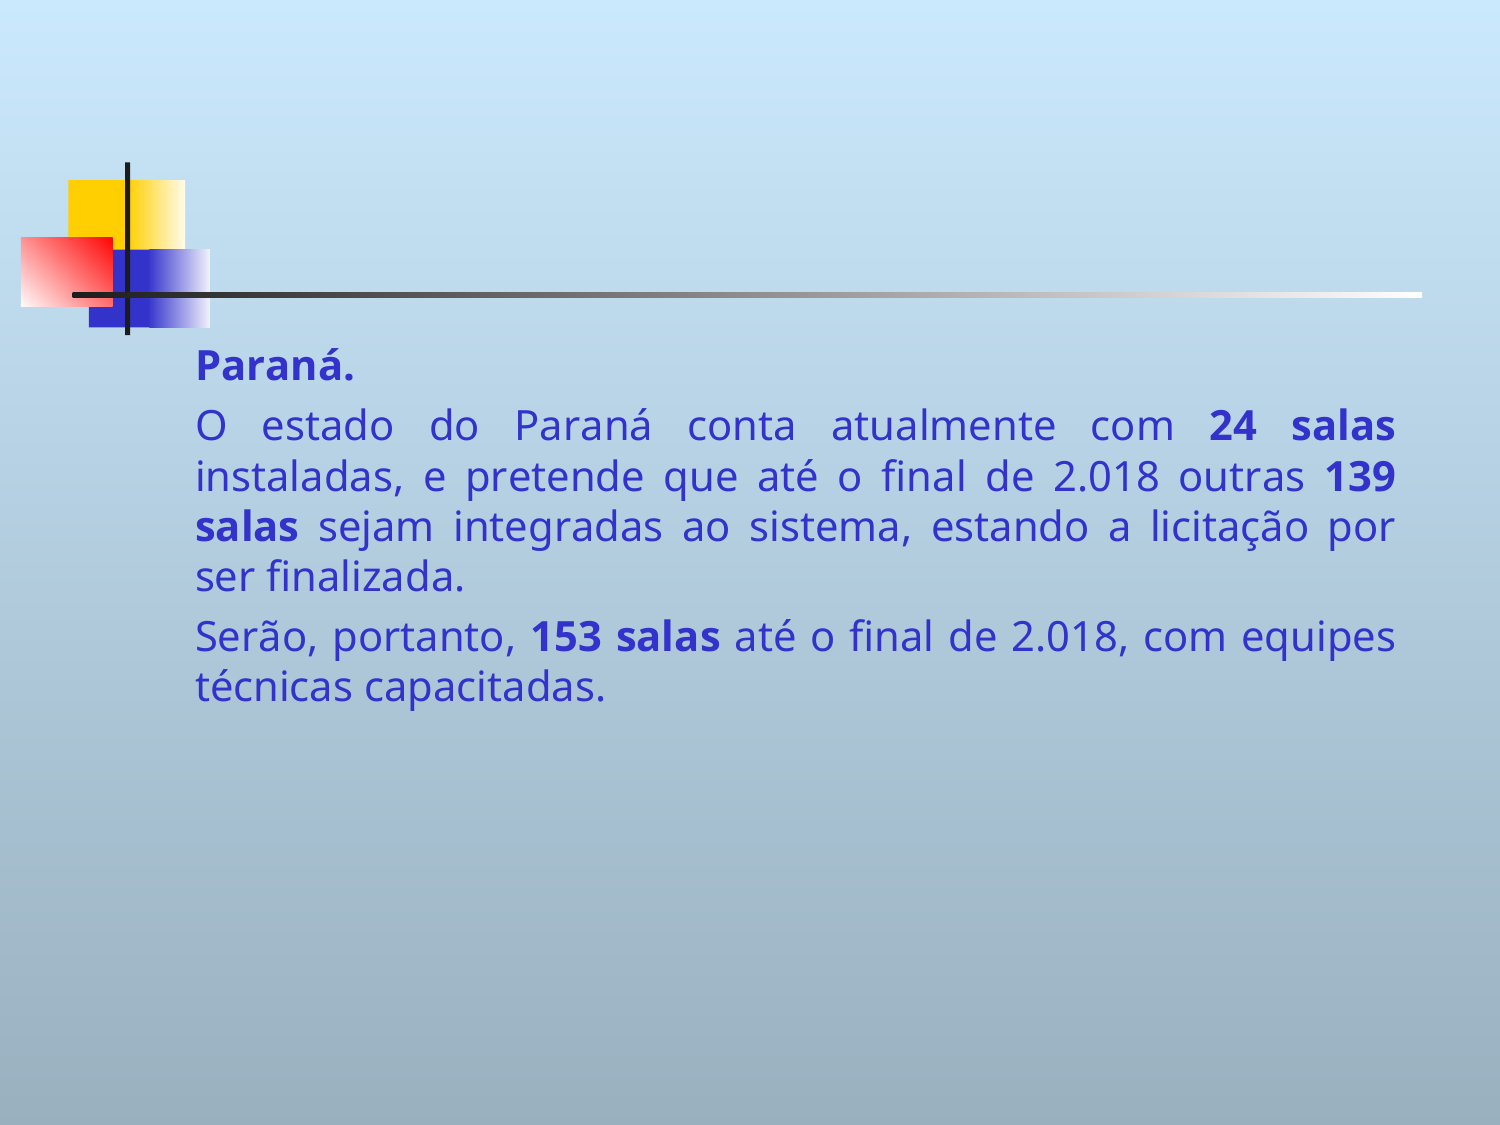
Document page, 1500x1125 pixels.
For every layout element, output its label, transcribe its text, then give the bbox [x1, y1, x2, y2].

list Paraná. O estado do Paraná conta atualmente com 24 salas instaladas, e pretende que até o final de 2.018 outras 139 salas sejam integradas ao sistema, estando a licitação por ser finalizada. Serão, portanto, 153 salas até o final de 2.018, com equipes técnicas capacitadas. [123, 331, 1412, 1007]
